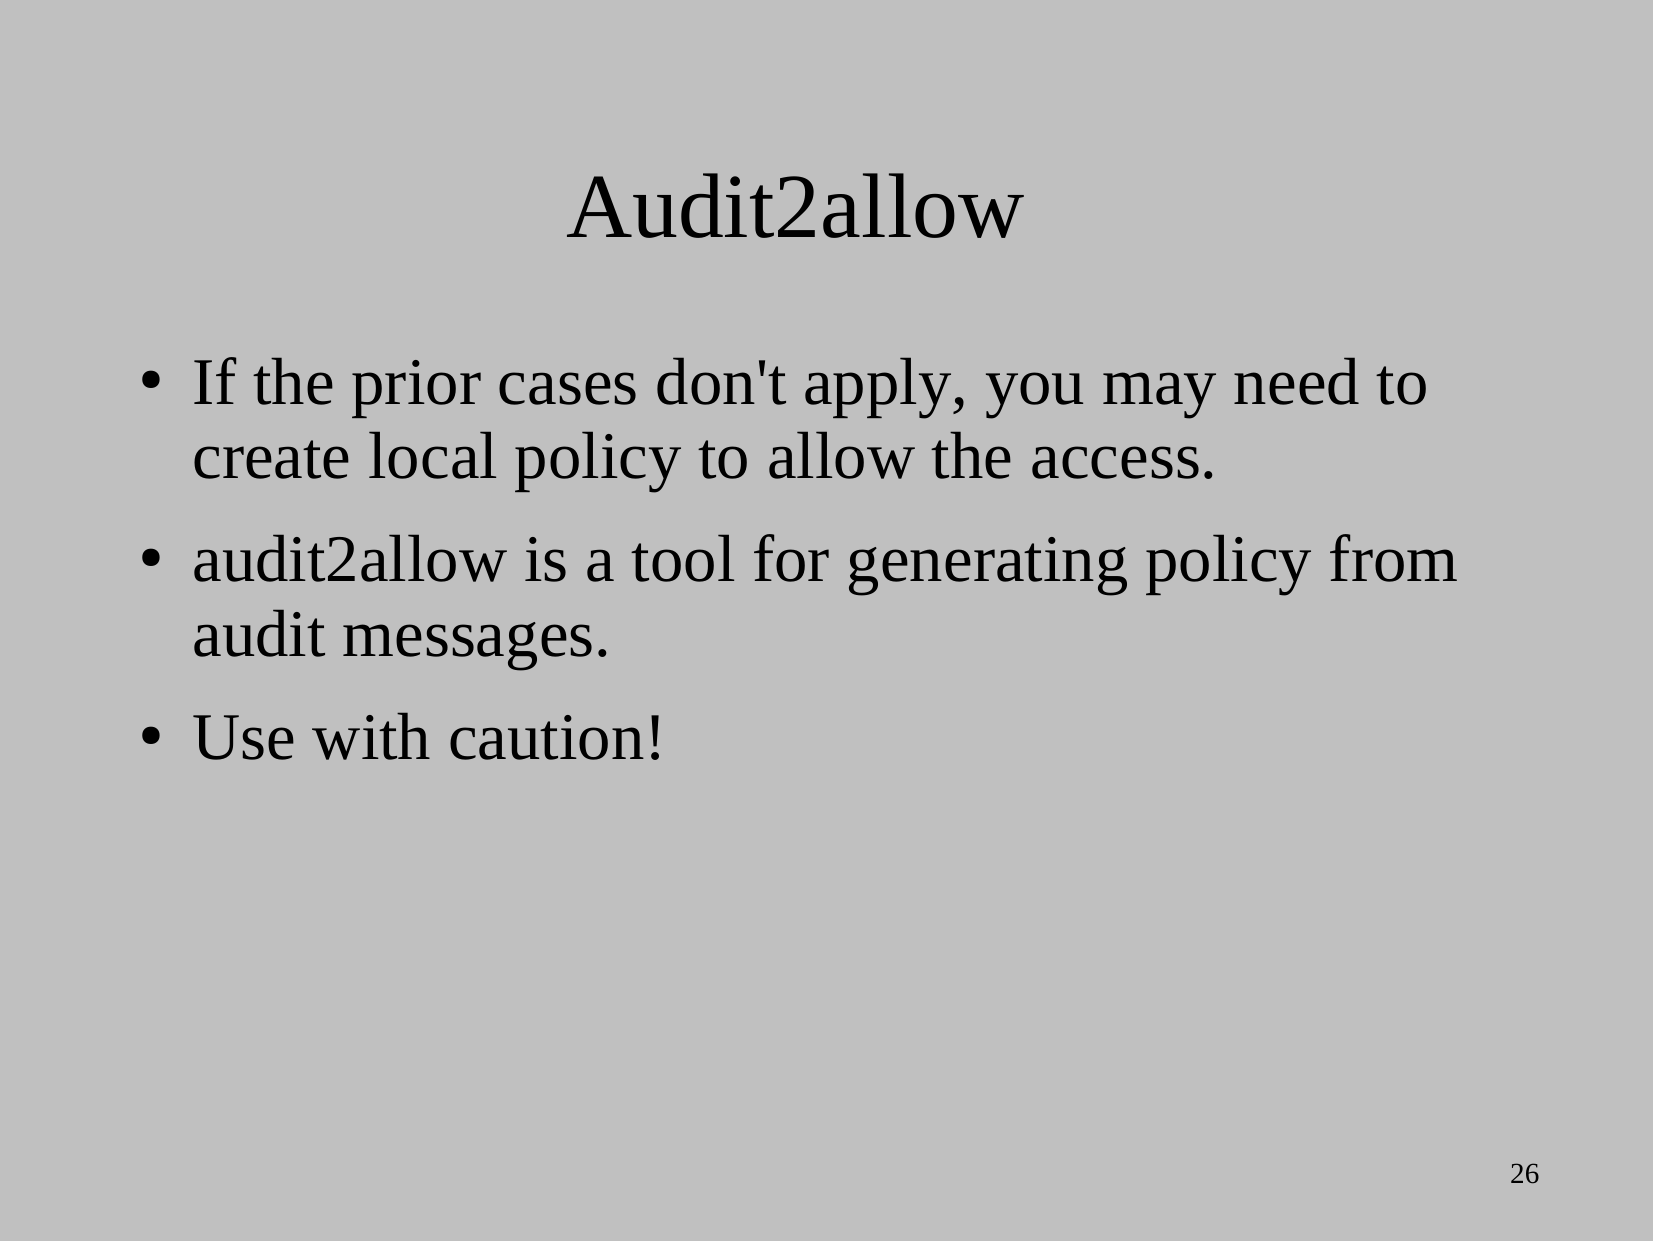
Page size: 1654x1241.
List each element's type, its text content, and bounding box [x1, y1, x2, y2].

title Audit2allow [312, 110, 1279, 303]
list If the prior cases don't apply, you may need to create local policy to allow the access. audit2allow is a tool for generating policy from audit messages. Use with caution! [121, 344, 1534, 1112]
